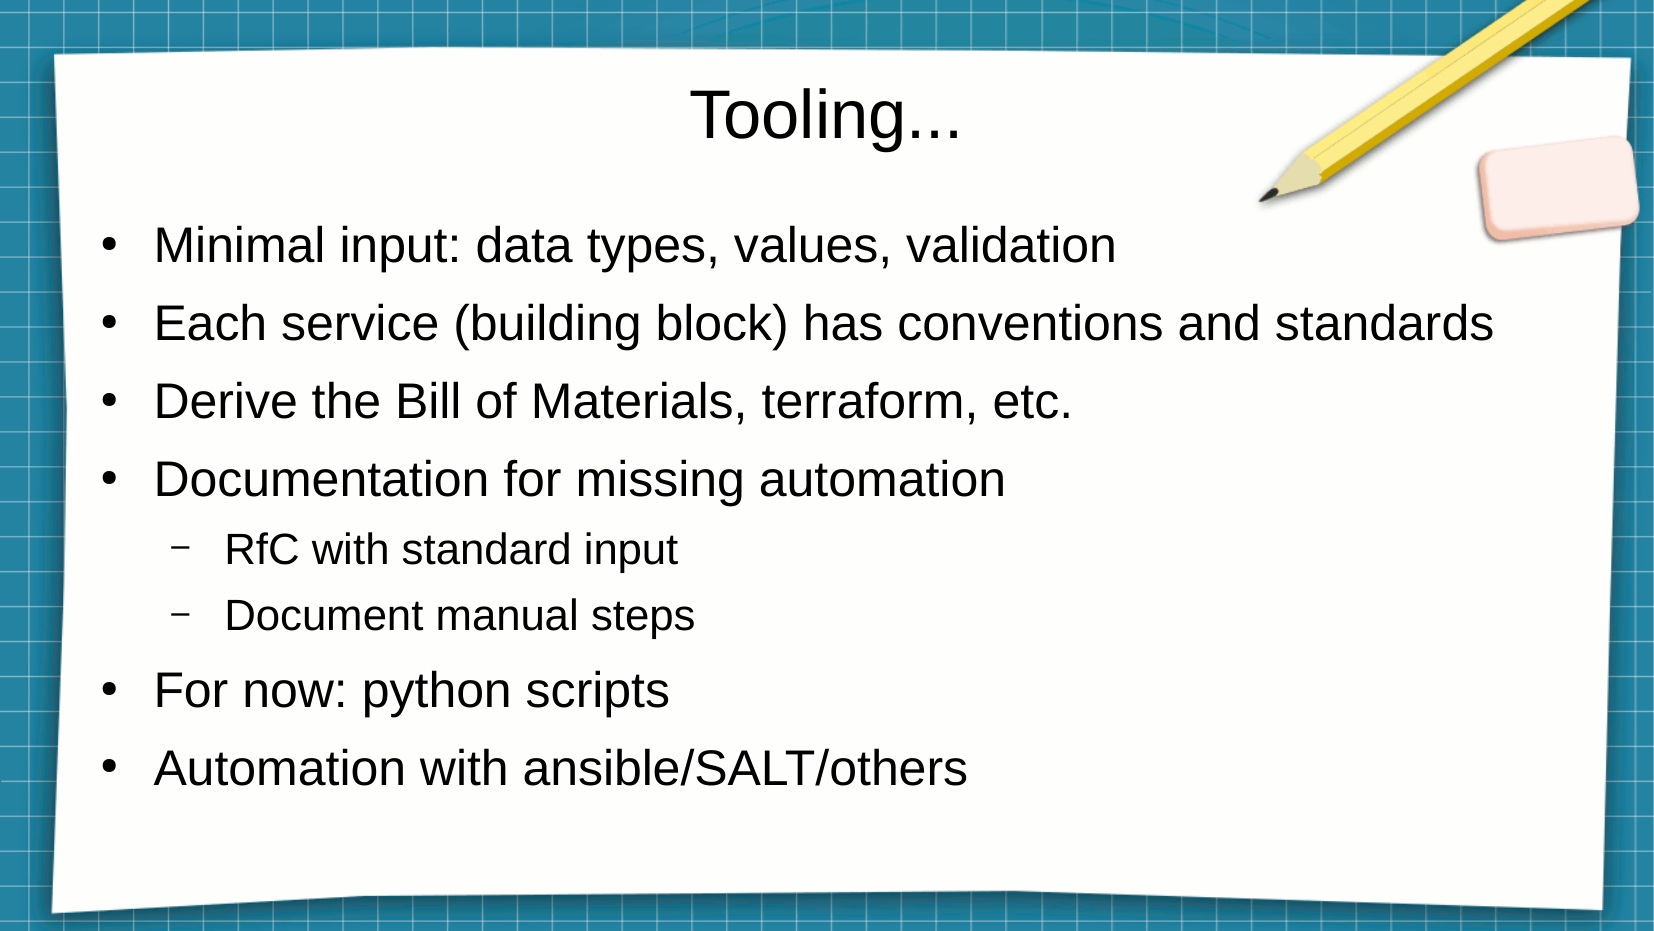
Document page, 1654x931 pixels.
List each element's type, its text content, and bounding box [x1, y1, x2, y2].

title Tooling... [82, 37, 1571, 193]
picture [0, 0, 1654, 931]
list Minimal input: data types, values, validation Each service (building block) has conventions and standards Derive the Bill of Materials, terraform, etc. Documentation for missing automation RfC with standard input Document manual steps For now: python scripts Automation with ansible/SALT/others [82, 217, 1571, 798]
